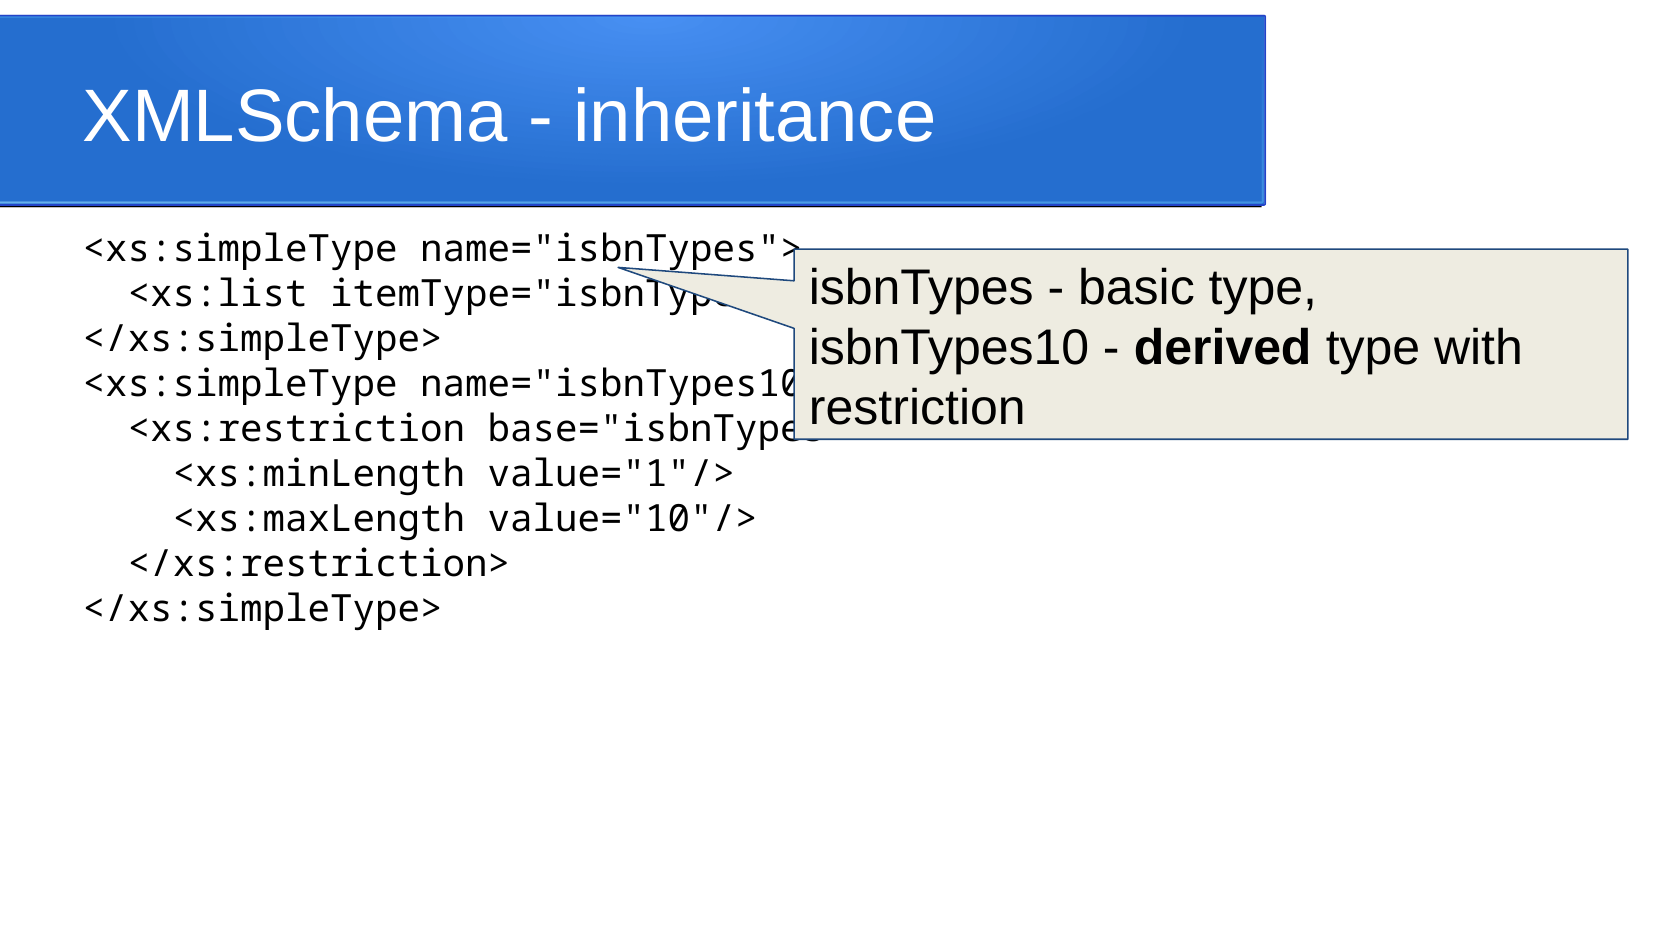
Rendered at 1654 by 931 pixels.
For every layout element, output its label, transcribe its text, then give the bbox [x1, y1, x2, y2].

text_box isbnTypes - basic type, isbnTypes10 - derived type with restriction [618, 249, 1628, 440]
text_box <xs:simpleType name="isbnTypes"> <xs:list itemType="isbnType"/> </xs:simpleType> <xs:simpleType name="isbnTypes10"> <xs:restriction base="isbnTypes"> <xs:minLength value="1"/> <xs:maxLength value="10"/> </xs:restriction> </xs:simpleType> [82, 224, 1571, 874]
picture [0, 13, 1269, 211]
text_box XMLSchema - inheritance [82, 35, 1336, 189]
